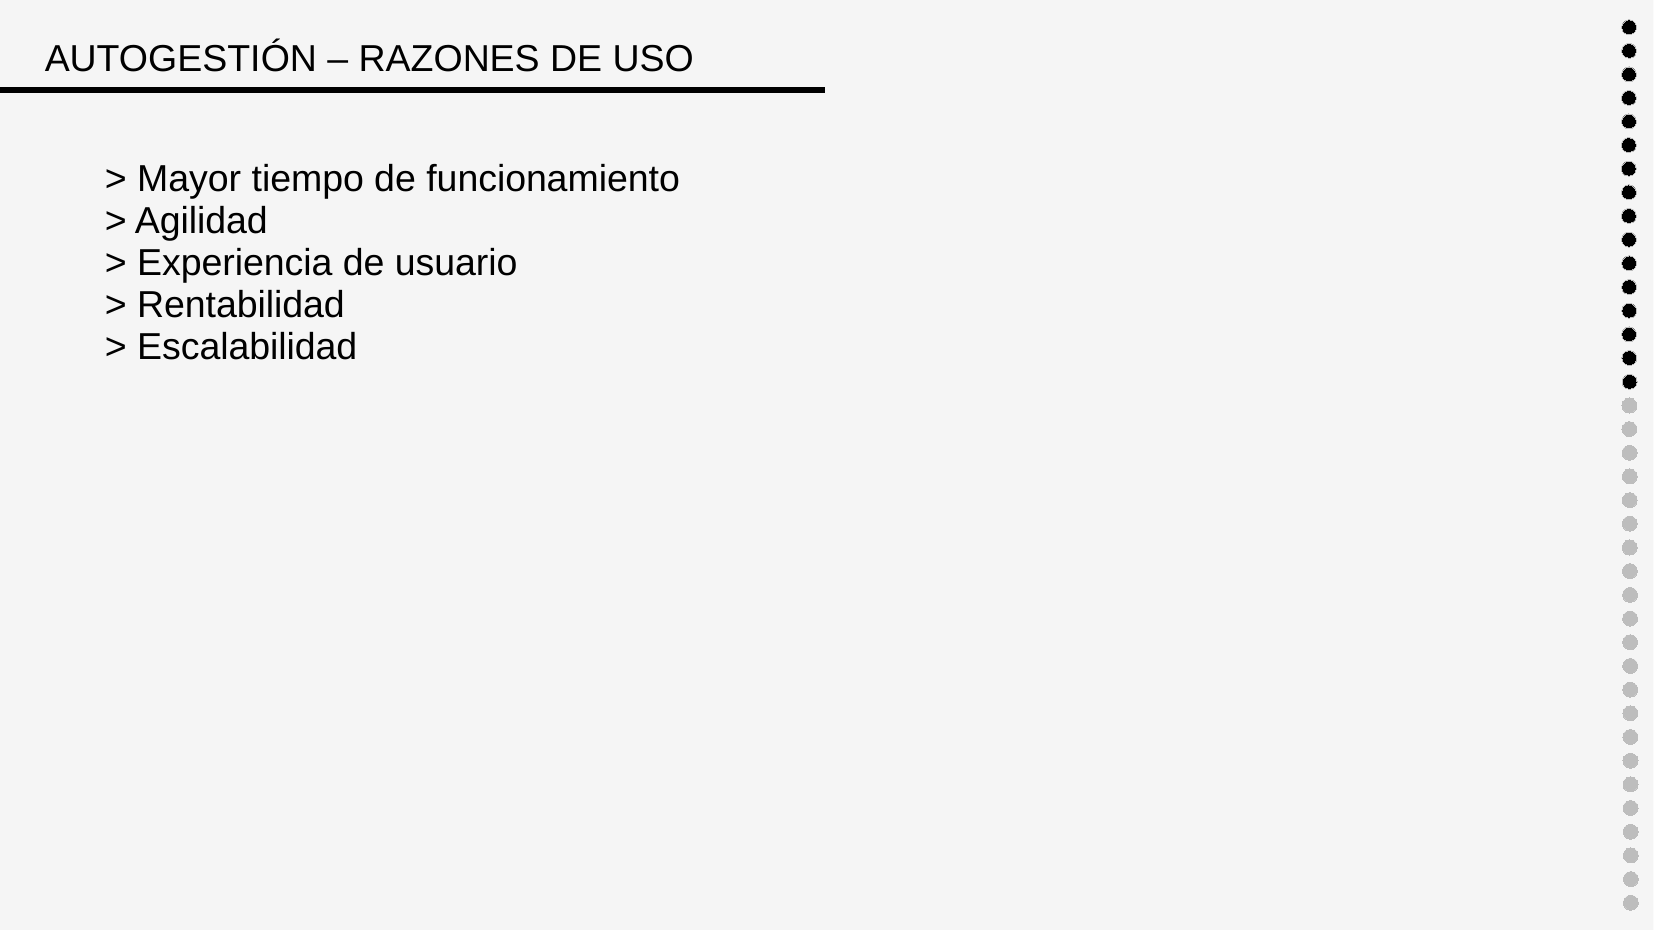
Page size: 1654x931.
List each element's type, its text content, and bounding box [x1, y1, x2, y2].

text_box [1621, 137, 1637, 153]
text_box [1622, 468, 1638, 484]
text_box [1622, 563, 1638, 579]
text_box [1621, 279, 1637, 295]
text_box [1621, 43, 1637, 59]
text_box [1621, 19, 1637, 35]
text_box [1622, 516, 1638, 532]
text_box [1622, 492, 1638, 508]
text_box [1622, 634, 1638, 650]
text_box [1623, 895, 1639, 911]
text_box [1621, 326, 1637, 342]
text_box [1621, 303, 1637, 319]
text_box [1621, 421, 1637, 437]
text_box [1621, 161, 1637, 177]
text_box AUTOGESTIÓN – RAZONES DE USO [30, 30, 826, 129]
text_box [1622, 539, 1638, 556]
text_box [1622, 587, 1638, 603]
text_box [1622, 705, 1638, 721]
text_box [1622, 611, 1638, 627]
text_box [1622, 682, 1638, 698]
text_box [1621, 113, 1637, 129]
text_box [1623, 847, 1639, 863]
text_box [1621, 184, 1637, 200]
text_box > Mayor tiempo de funcionamiento > Agilidad > Experiencia de usuario > Rentabilidad > Escalabilidad [90, 150, 1111, 417]
text_box [1621, 397, 1637, 414]
text_box [1623, 871, 1639, 887]
text_box [1621, 232, 1637, 248]
text_box [1623, 776, 1639, 792]
text_box [1621, 350, 1637, 366]
text_box [1621, 208, 1637, 224]
text_box [1621, 90, 1637, 106]
text_box [1623, 800, 1639, 816]
text_box [1622, 753, 1639, 769]
text_box [1622, 374, 1638, 390]
text_box [1621, 66, 1637, 82]
text_box [1621, 255, 1637, 271]
text_box [1622, 445, 1638, 461]
text_box [1622, 658, 1638, 674]
text_box [1623, 824, 1639, 840]
text_box [1622, 729, 1638, 745]
